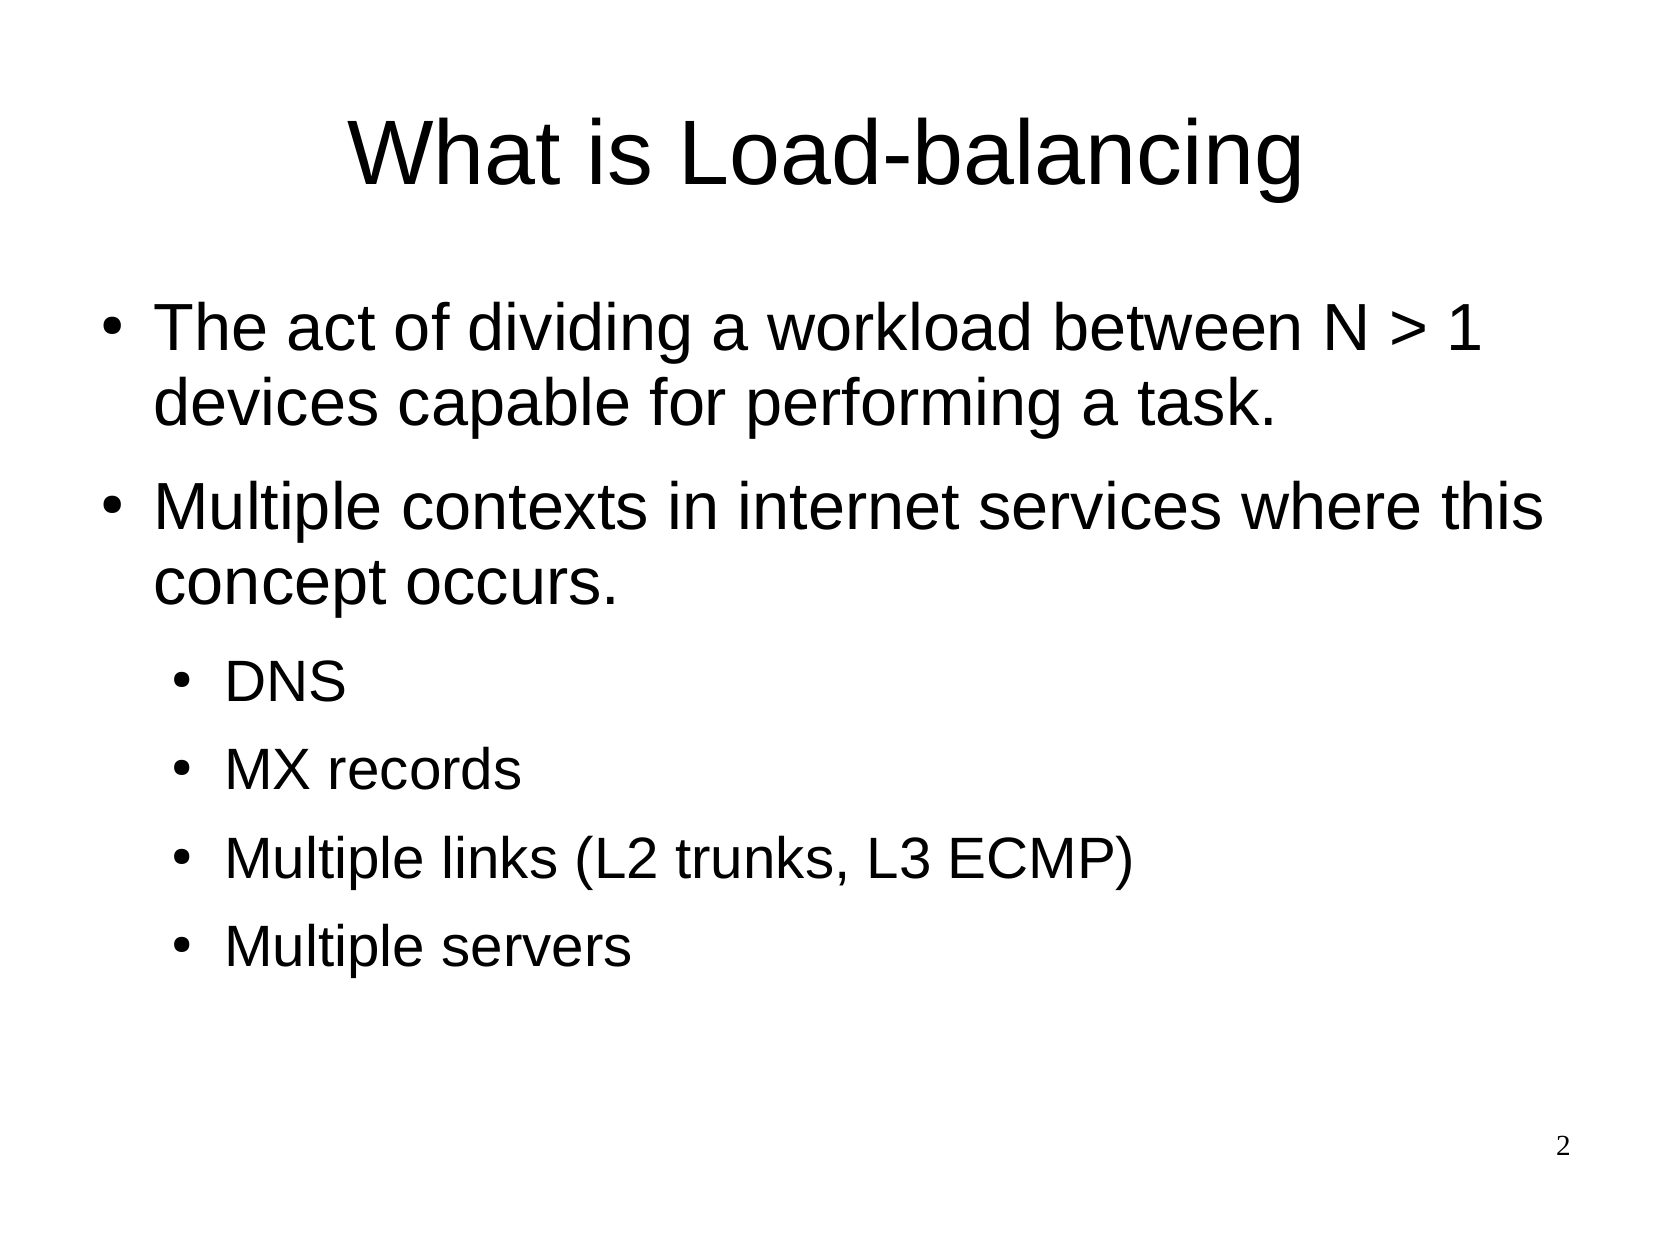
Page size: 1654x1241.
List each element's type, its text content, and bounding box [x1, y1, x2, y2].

title What is Load-balancing [82, 49, 1571, 257]
list The act of dividing a workload between N > 1 devices capable for performing a task. Multiple contexts in internet services where this concept occurs. DNS MX records Multiple links (L2 trunks, L3 ECMP) Multiple servers [82, 290, 1571, 1109]
